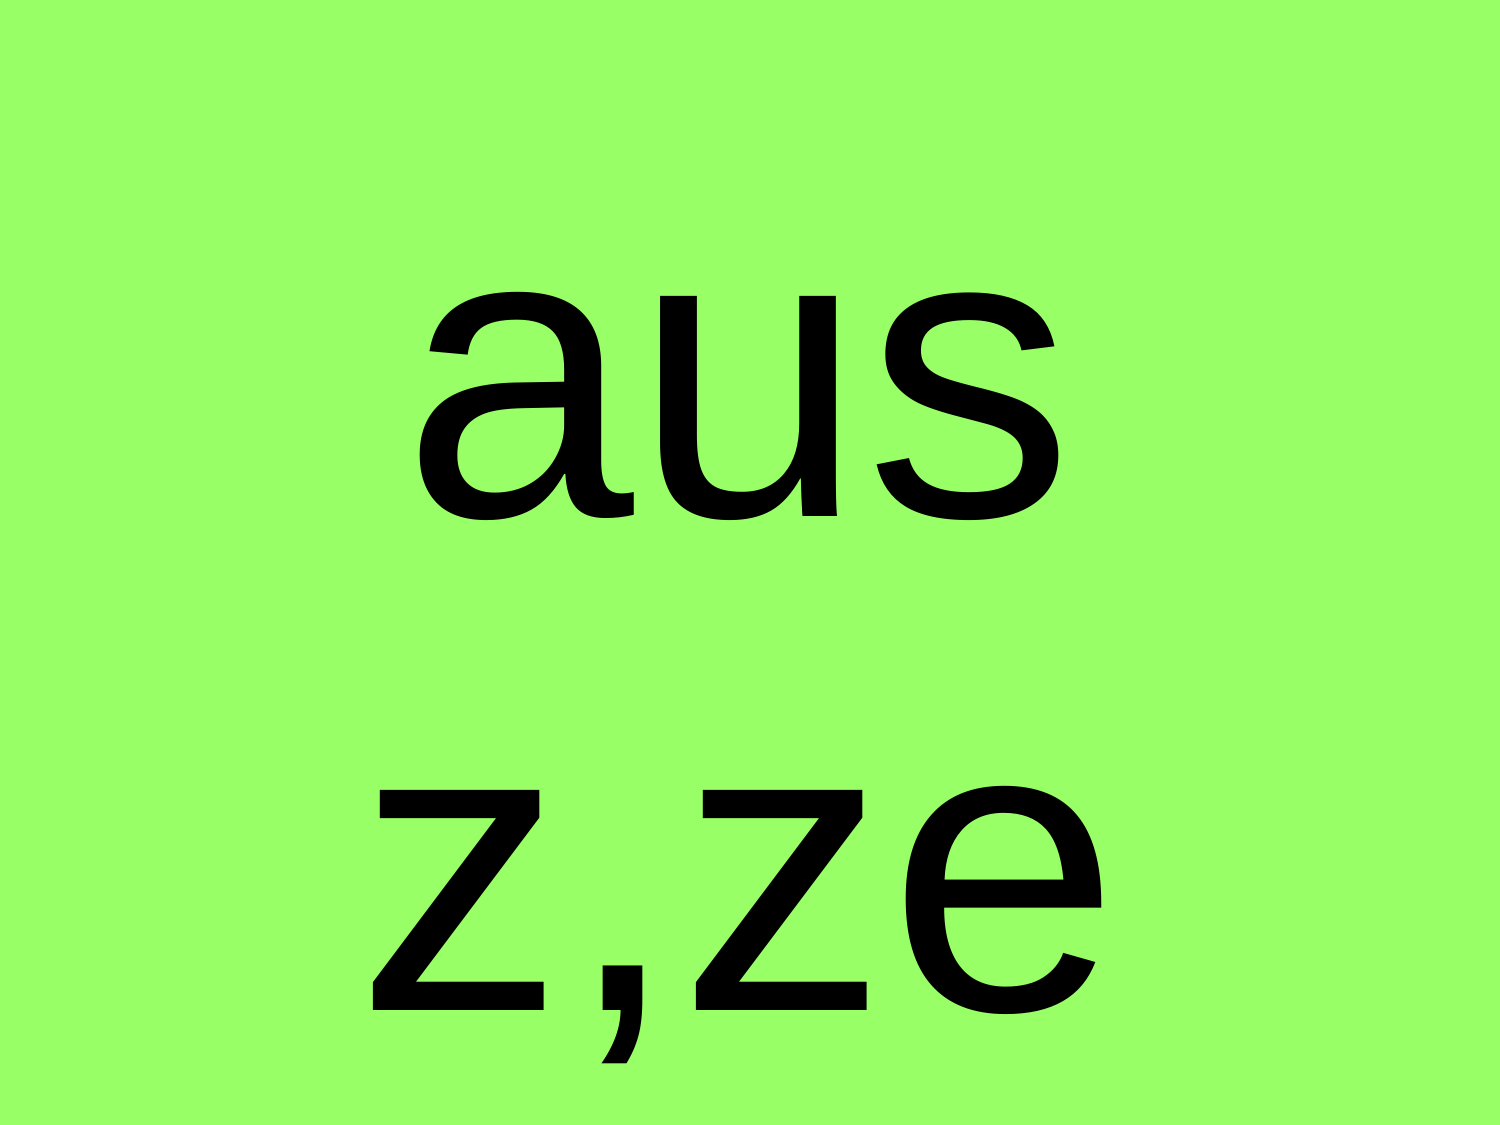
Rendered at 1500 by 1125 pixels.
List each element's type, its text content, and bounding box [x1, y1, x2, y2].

subtitle z,ze [76, 586, 1400, 1102]
title aus [88, 92, 1388, 586]
